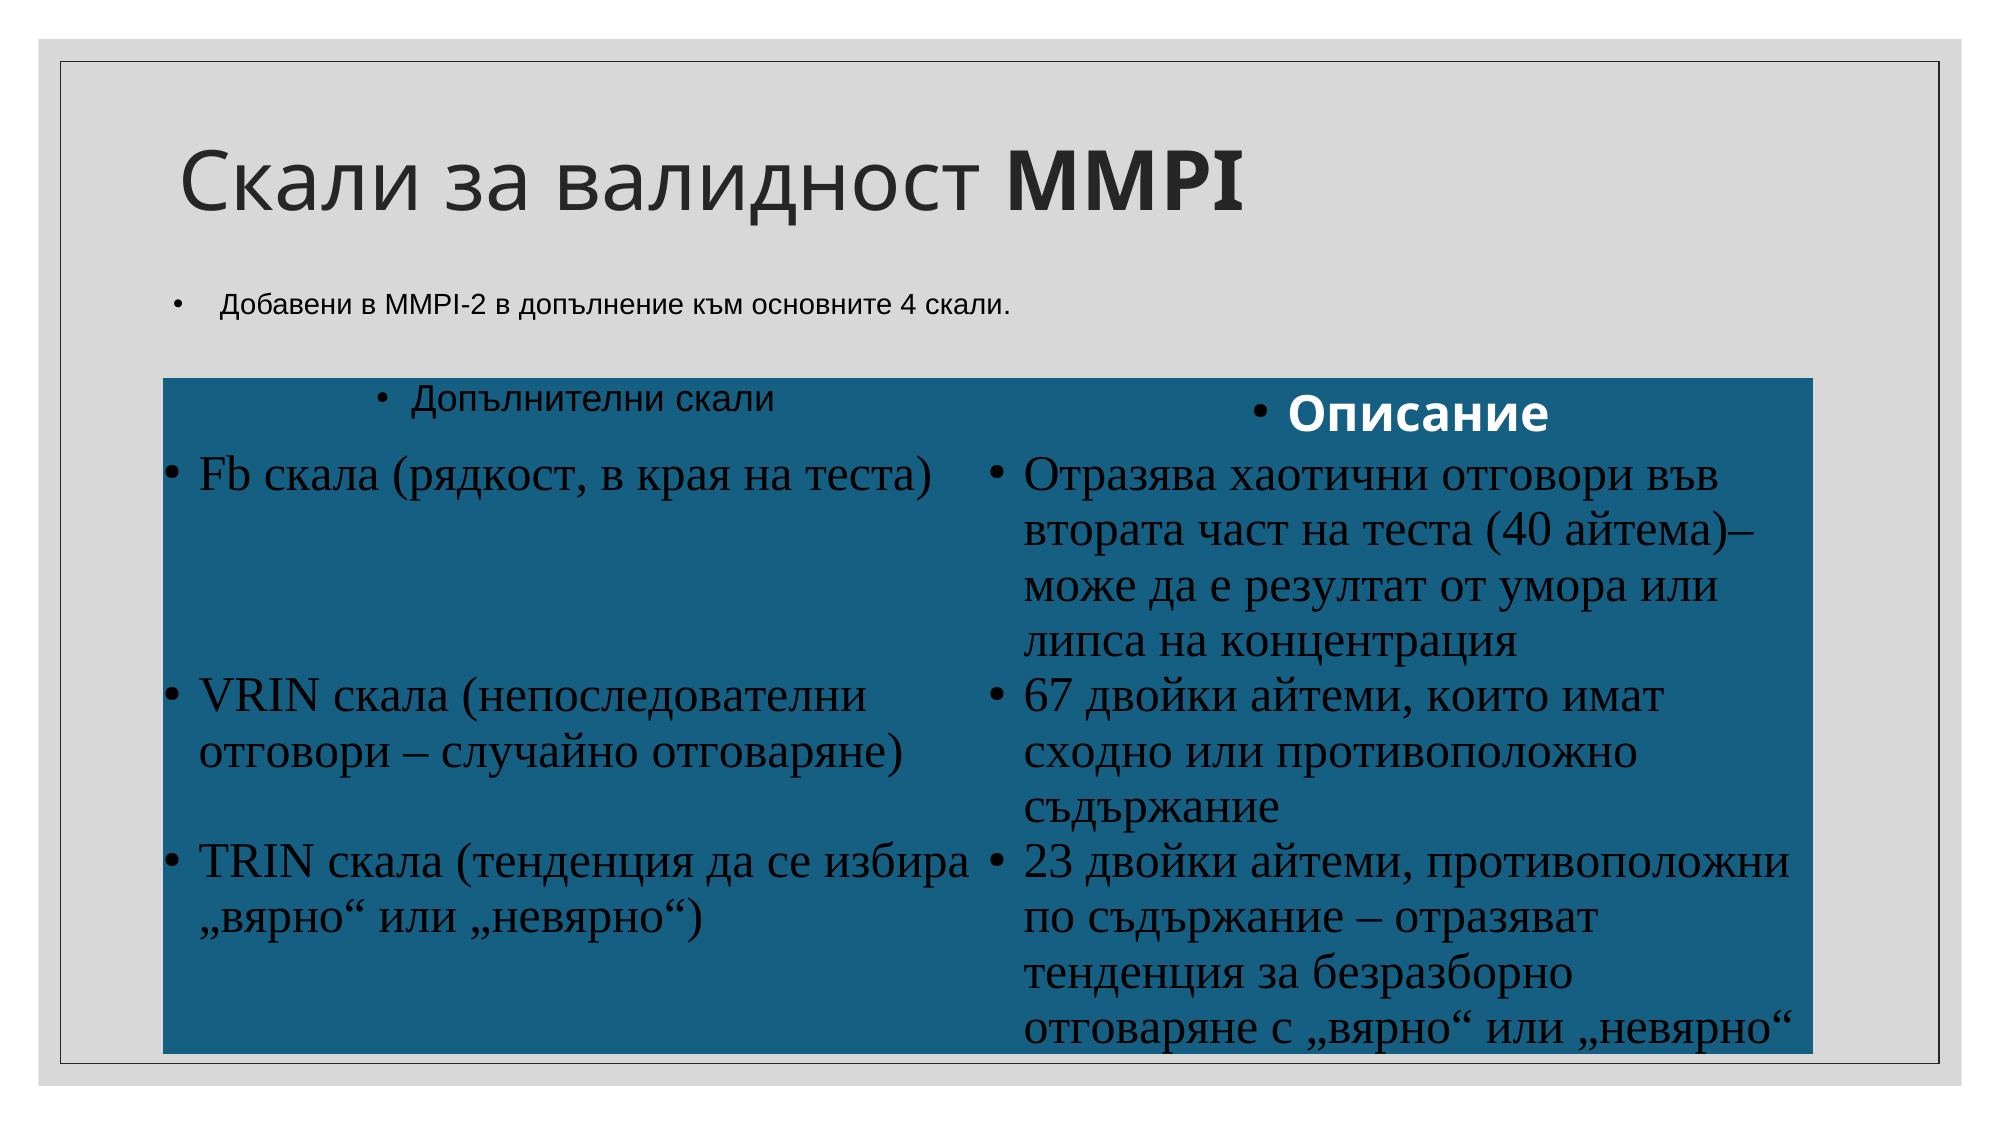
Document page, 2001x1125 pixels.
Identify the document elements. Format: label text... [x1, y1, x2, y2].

table_header Допълнителни скали [163, 378, 988, 446]
table_cell 23 двойки айтеми, противоположни по съдържание – отразяват тенденция за безразборно отговаряне с „вярно“ или „невярно“ [988, 833, 1813, 1054]
text_box Добавени в MMPI-2 в допълнение към основните 4 скали. [158, 233, 1120, 328]
table_cell VRIN скала (непоследователни отговори – случайно отговаряне) [163, 667, 988, 833]
table_header Описание [988, 378, 1813, 446]
table_cell Отразява хаотични отговори във втората част на теста (40 айтема)– може да е резултат от умора или липса на концентрация [988, 446, 1813, 667]
table_cell Fb скала (рядкост, в края на теста) [163, 446, 988, 667]
table_cell TRIN скала (тенденция да се избира „вярно“ или „невярно“) [163, 833, 988, 1054]
table_cell 67 двойки айтеми, които имат сходно или противоположно съдържание [988, 667, 1813, 833]
title Скали за валидност MMPI [163, 70, 1814, 296]
